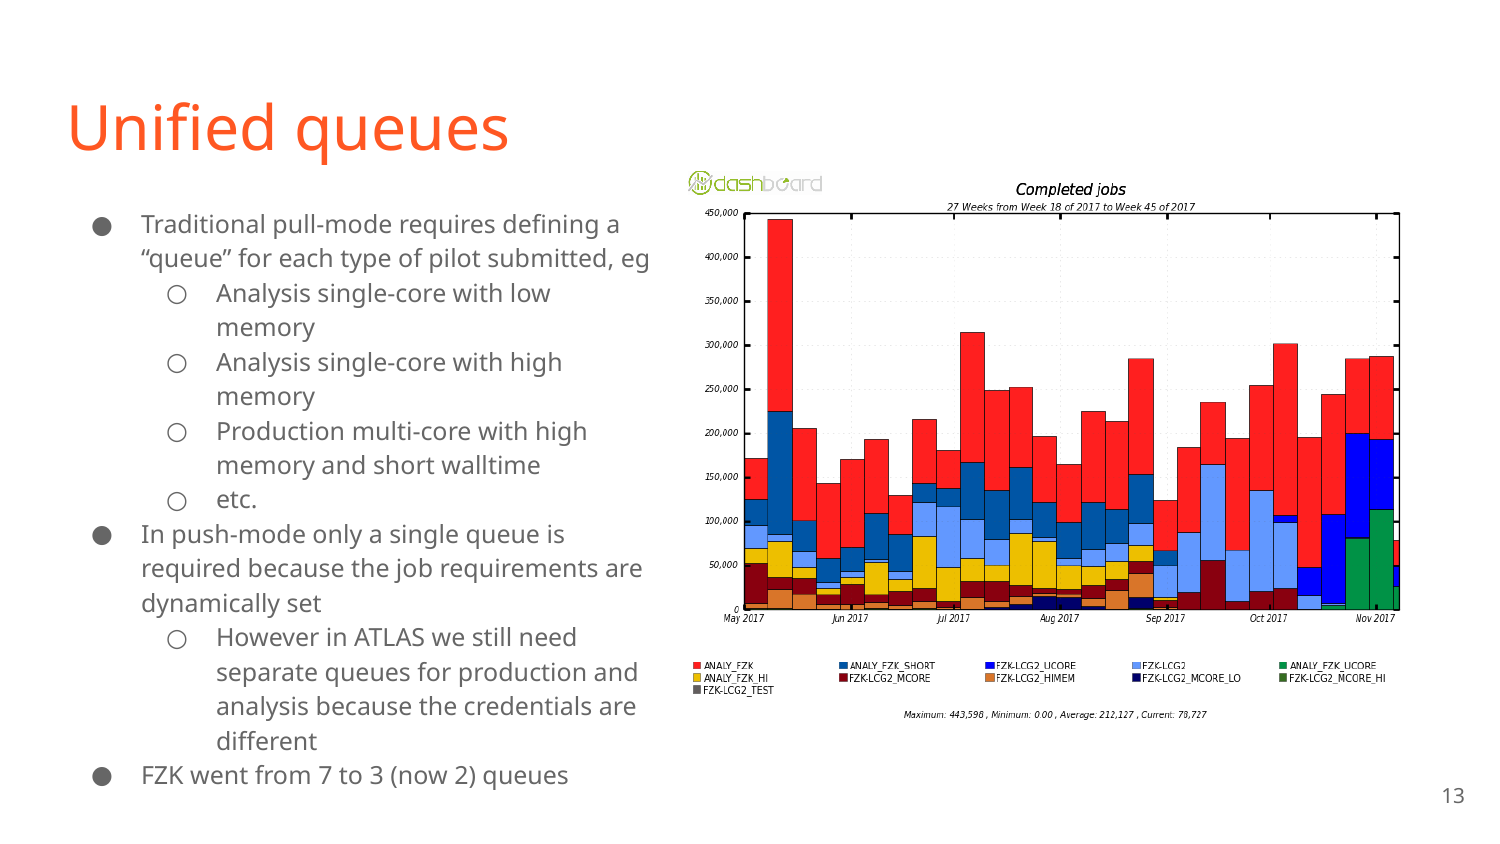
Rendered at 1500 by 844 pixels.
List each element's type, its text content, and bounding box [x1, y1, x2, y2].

list Traditional pull-mode requires defining a “queue” for each type of pilot submitted, eg Analysis single-core with low memory Analysis single-core with high memory Production multi-core with high memory and short walltime etc. In push-mode only a single queue is required because the job requirements are dynamically set However in ATLAS we still need separate queues for production and analysis because the credentials are different FZK went from 7 to 3 (now 2) queues [51, 189, 672, 750]
picture [681, 166, 1429, 728]
slide_number <number> [1389, 764, 1480, 830]
title Unified queues [51, 72, 1449, 167]
